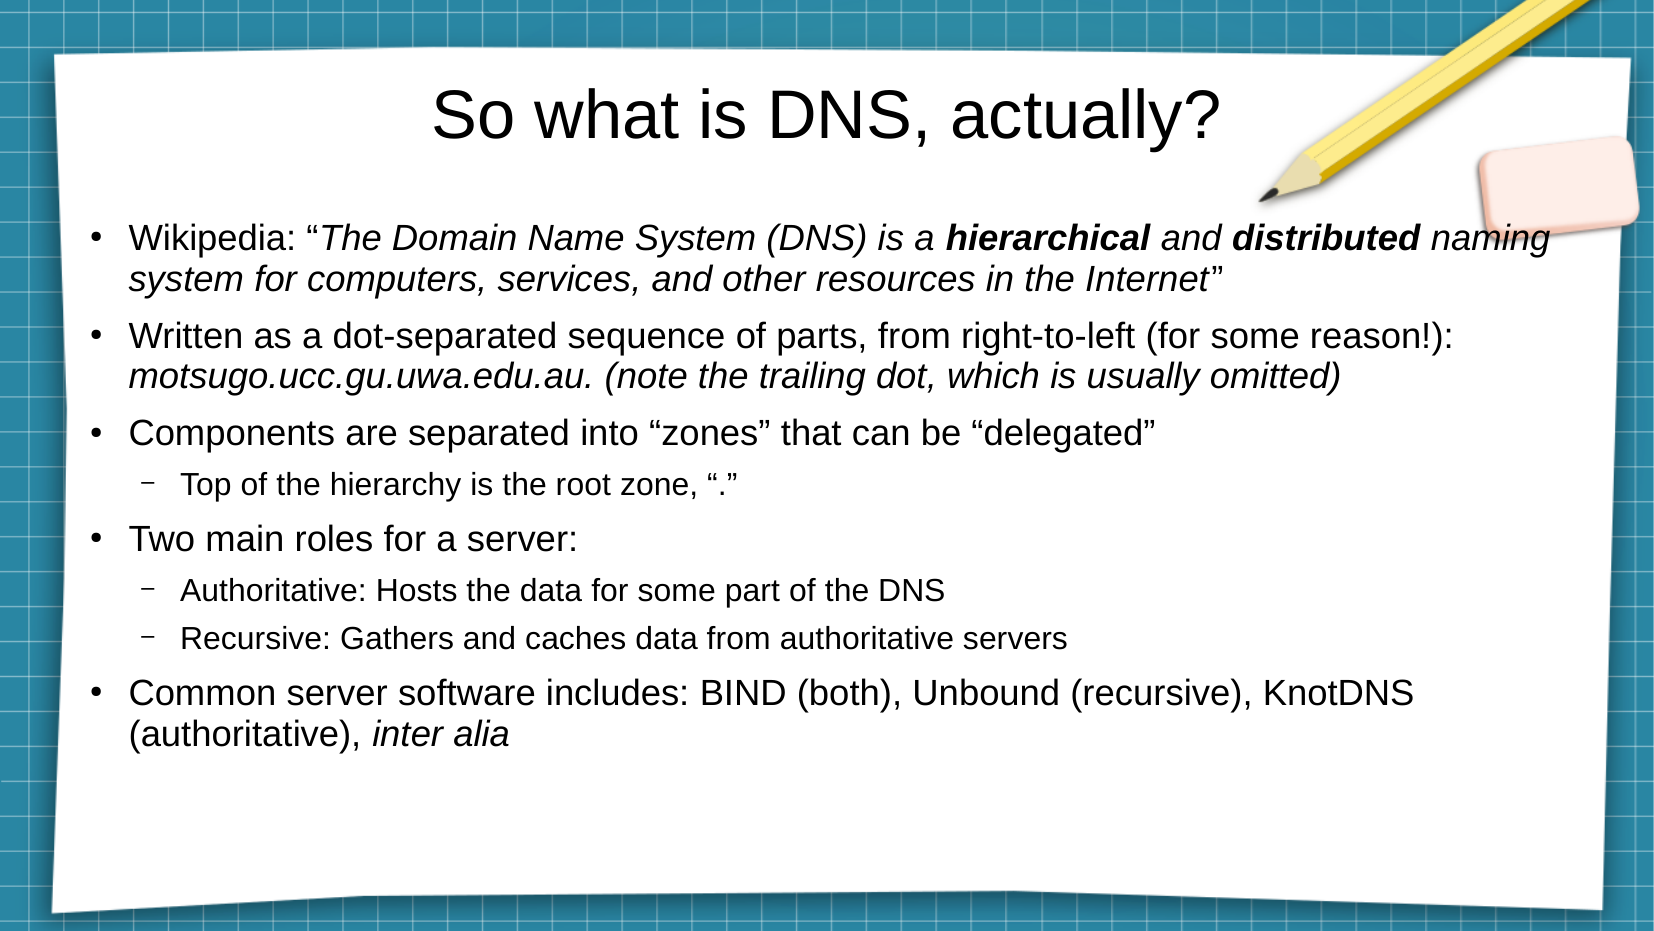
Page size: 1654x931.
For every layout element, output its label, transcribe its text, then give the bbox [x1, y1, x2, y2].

picture [0, 0, 1654, 931]
list Wikipedia: “The Domain Name System (DNS) is a hierarchical and distributed naming system for computers, services, and other resources in the Internet” Written as a dot-separated sequence of parts, from right-to-left (for some reason!): motsugo.ucc.gu.uwa.edu.au. (note the trailing dot, which is usually omitted) Components are separated into “zones” that can be “delegated” Top of the hierarchy is the root zone, “.” Two main roles for a server: Authoritative: Hosts the data for some part of the DNS Recursive: Gathers and caches data from authoritative servers Common server software includes: BIND (both), Unbound (recursive), KnotDNS (authoritative), inter alia [76, 217, 1565, 758]
title So what is DNS, actually? [82, 37, 1571, 193]
